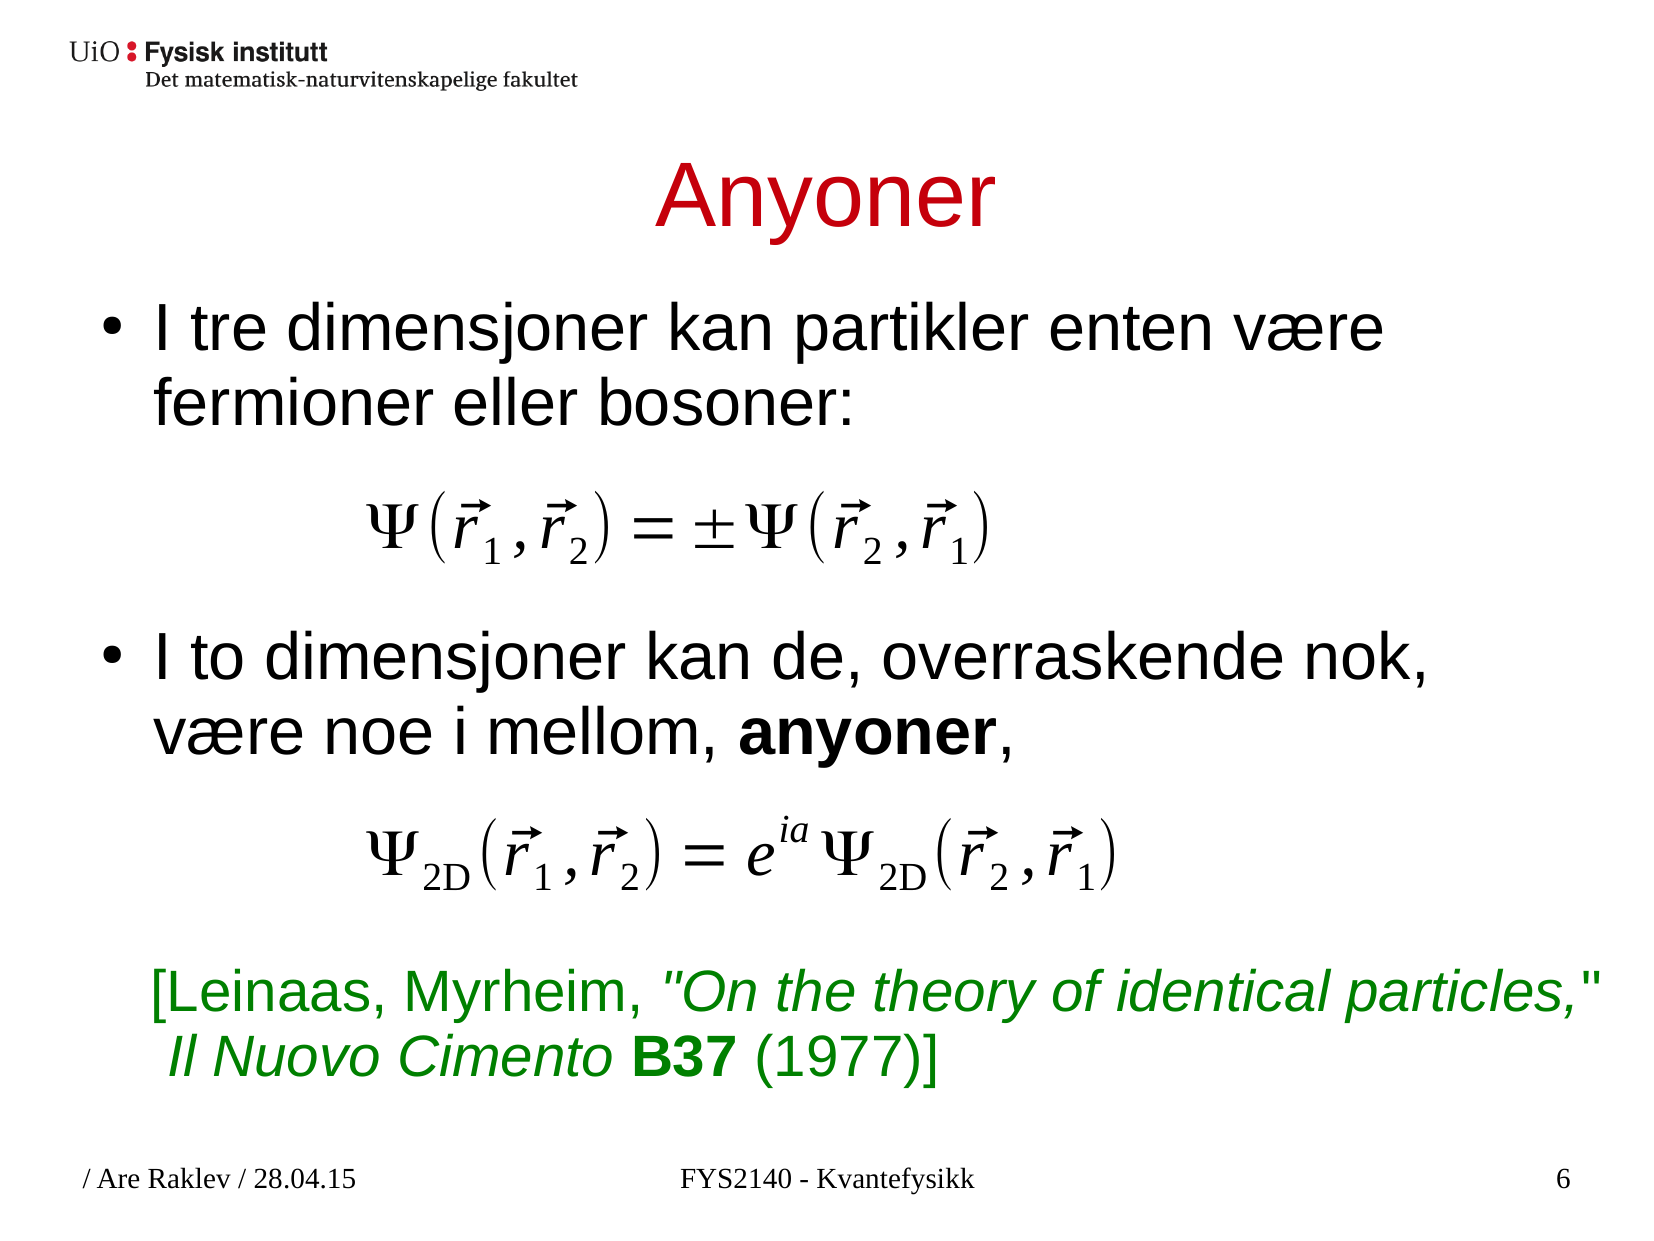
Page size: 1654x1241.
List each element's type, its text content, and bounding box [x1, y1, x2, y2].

picture [68, 37, 581, 93]
list I tre dimensjoner kan partikler enten være fermioner eller bosoner: I to dimensjoner kan de, overraskende nok, være noe i mellom, anyoner, [82, 290, 1538, 1094]
title Anyoner [82, 90, 1571, 298]
chart [357, 487, 1000, 574]
chart [357, 806, 1127, 900]
text_box [Leinaas, Myrheim, "On the theory of identical particles," [Il Nuovo Cimento B37 (1977)] [136, 951, 1637, 1097]
